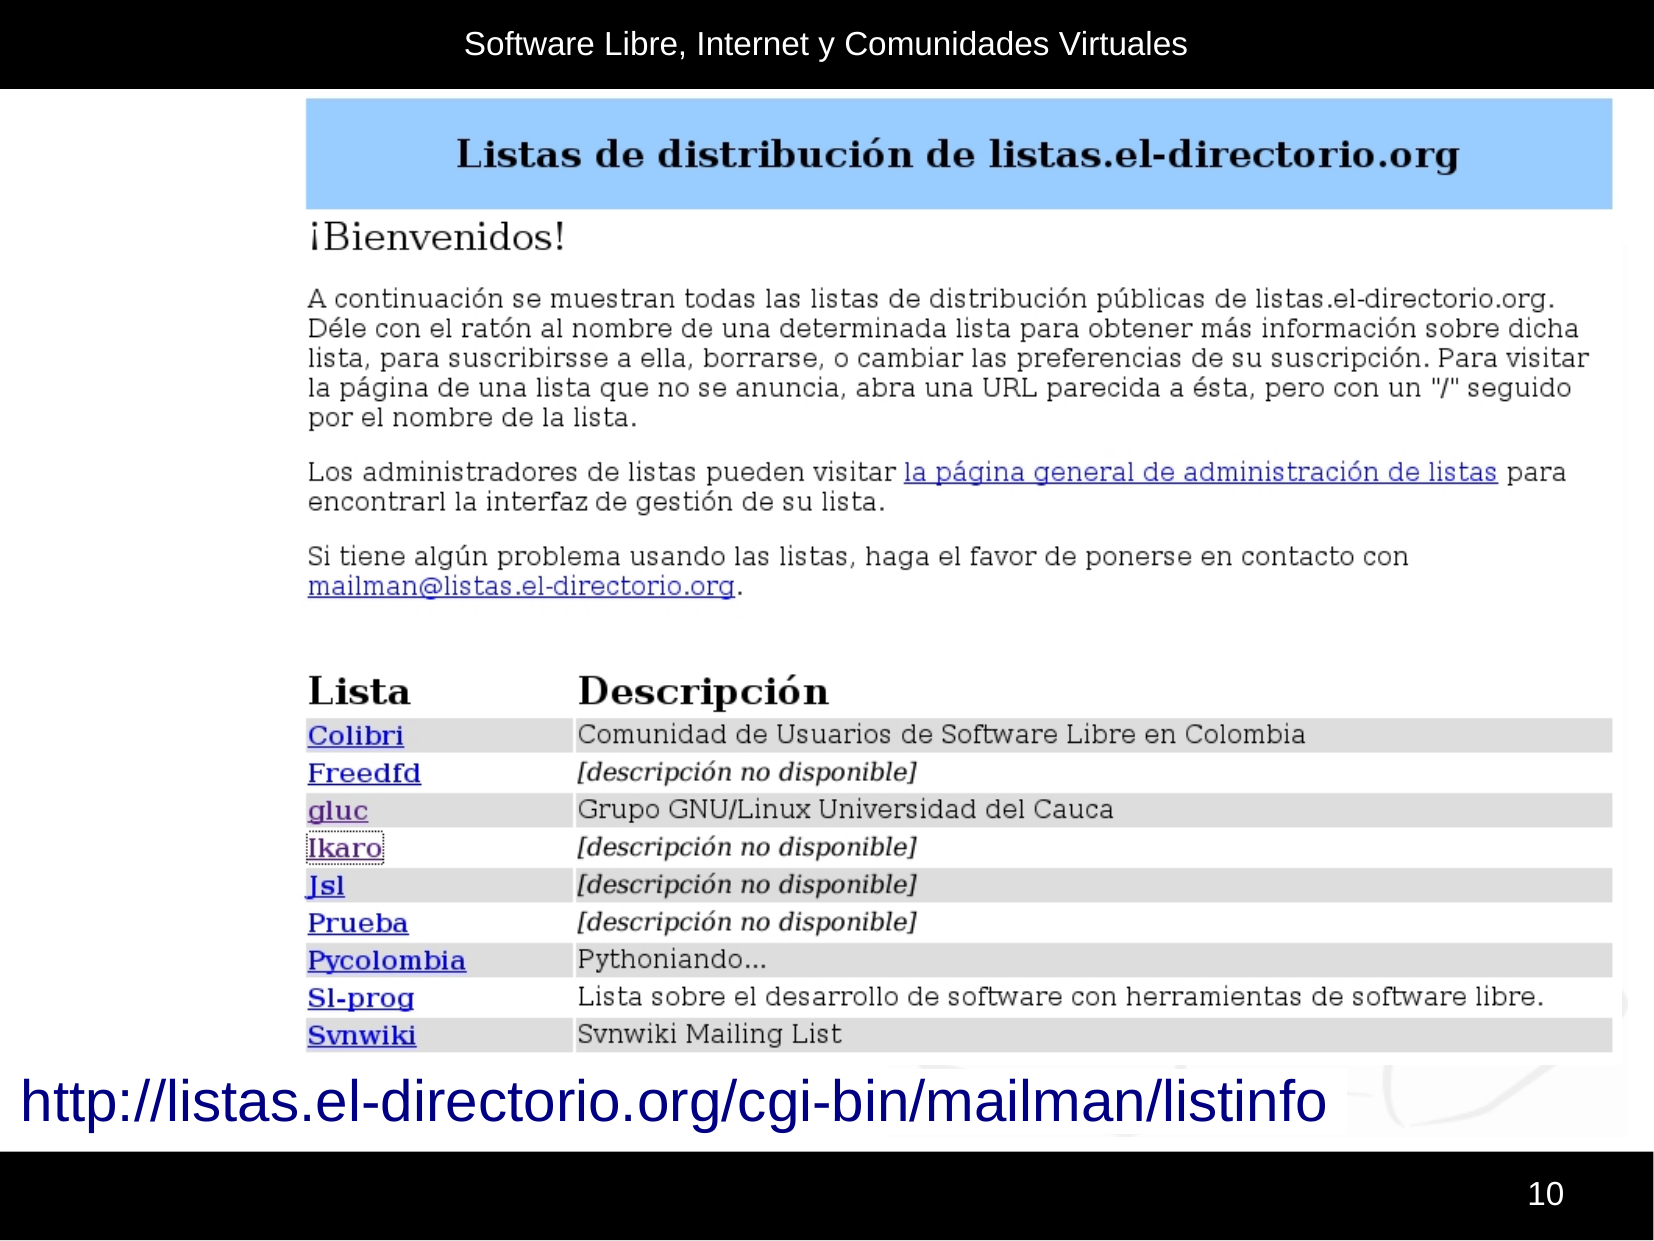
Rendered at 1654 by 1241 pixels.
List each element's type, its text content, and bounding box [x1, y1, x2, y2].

picture [297, 94, 1628, 1137]
text_box Software Libre, Internet y Comunidades Virtuales [0, 0, 1654, 89]
text_box http://listas.el-directorio.org/cgi-bin/mailman/listinfo [20, 1068, 1348, 1134]
